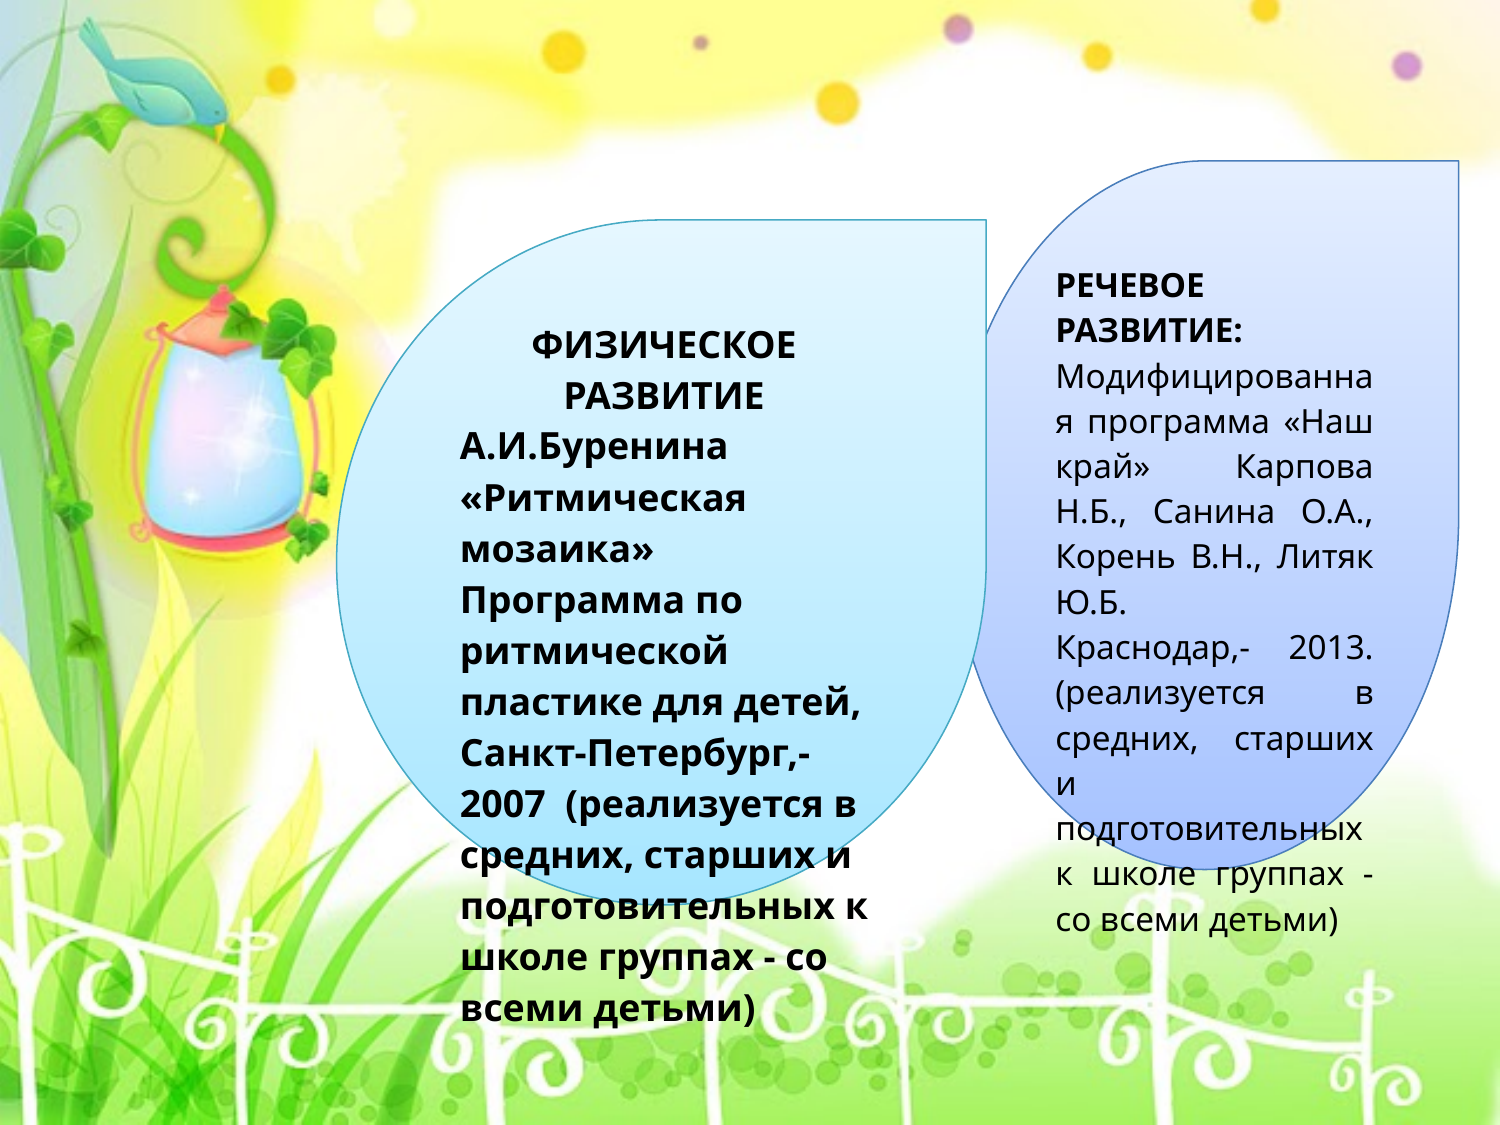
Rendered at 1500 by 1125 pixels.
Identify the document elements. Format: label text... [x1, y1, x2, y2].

text_box ФИЗИЧЕСКОЕ РАЗВИТИЕ А.И.Буренина «Ритмическая мозаика» Программа по ритмической пластике для детей, Санкт-Петербург,- 2007 (реализуется в средних, старших и подготовительных к школе группах - со всеми детьми) [336, 219, 987, 905]
text_box РЕЧЕВОЕ РАЗВИТИЕ: Модифицированная программа «Наш край» Карпова Н.Б., Санина О.А., Корень В.Н., Литяк Ю.Б. Краснодар,- 2013. (реализуется в средних, старших и подготовительных к школе группах - со всеми детьми) [973, 160, 1459, 870]
picture [0, 0, 1500, 1125]
